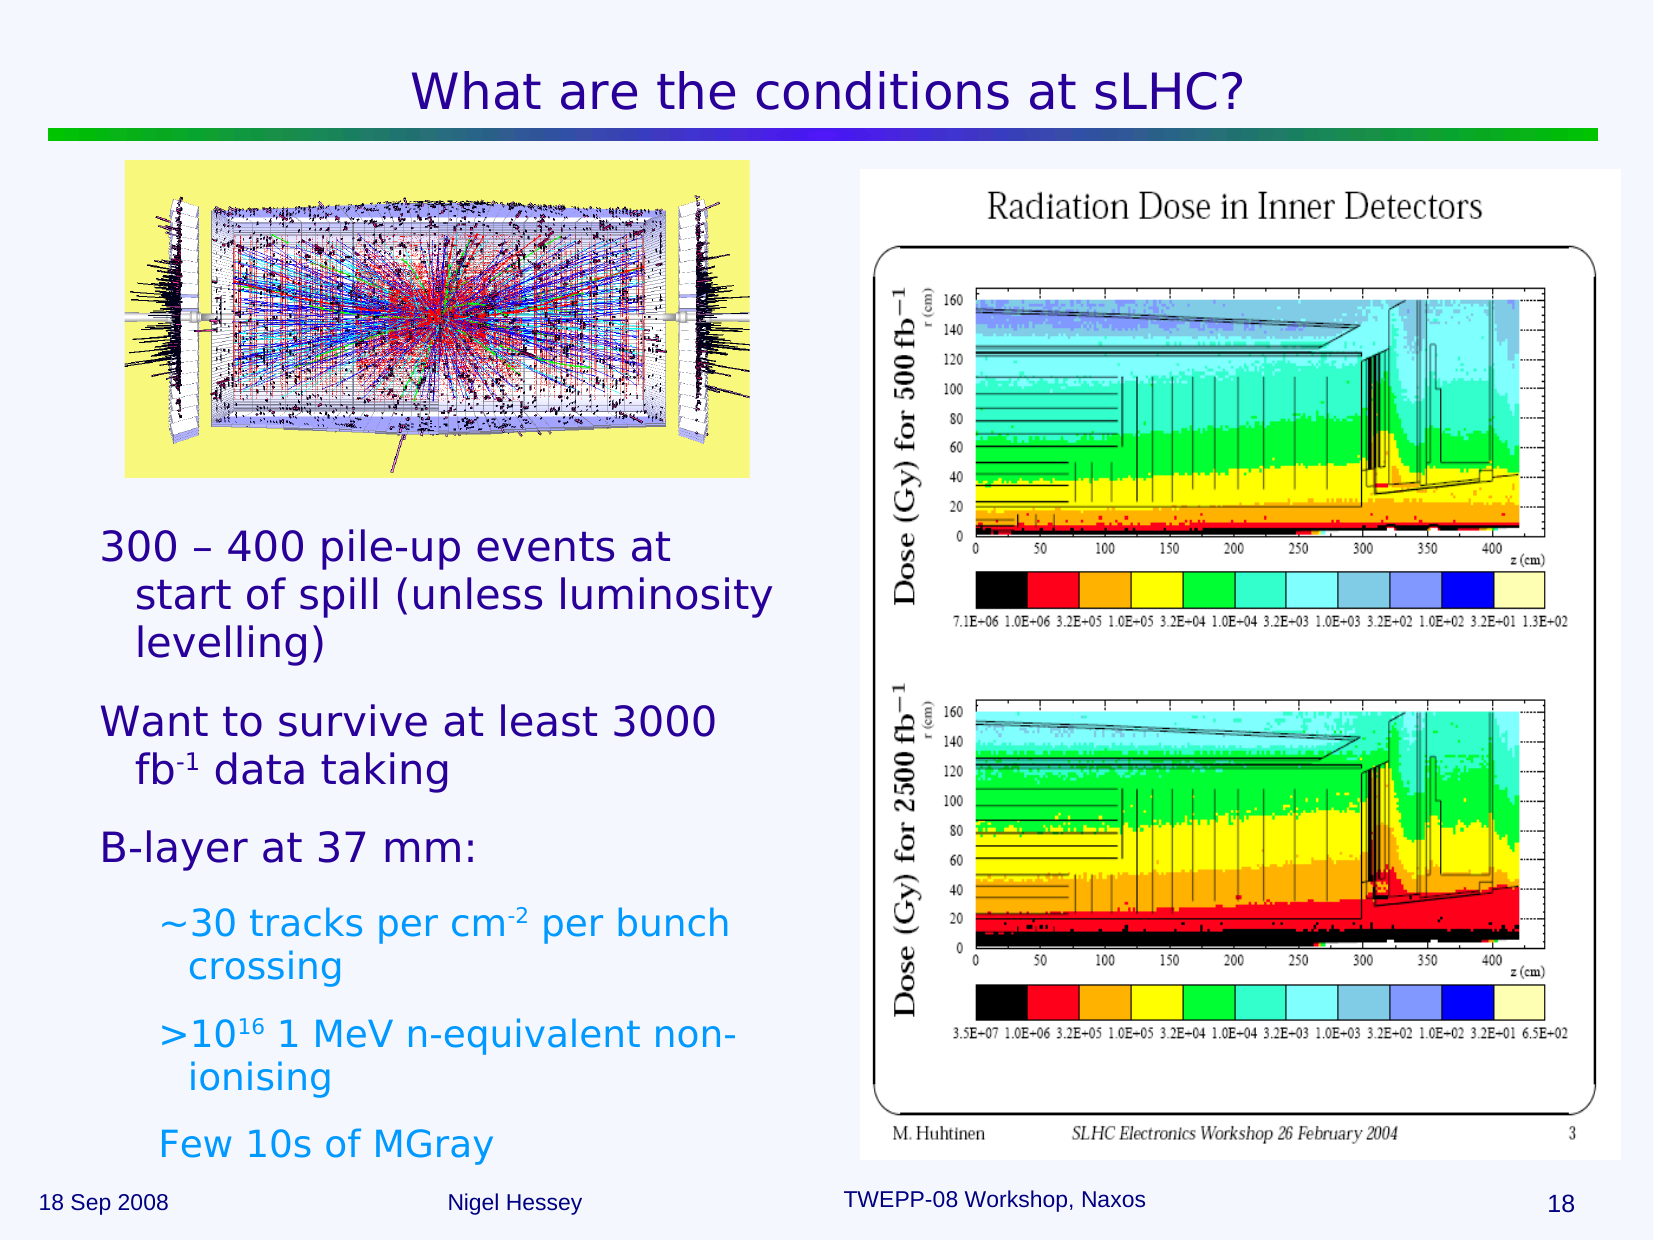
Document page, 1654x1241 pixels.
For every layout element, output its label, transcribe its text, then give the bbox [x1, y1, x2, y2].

picture [48, 128, 95, 141]
picture [124, 160, 750, 478]
picture [1563, 128, 1598, 141]
title What are the conditions at sLHC? [95, 37, 1563, 146]
list 300 – 400 pile-up events at start of spill (unless luminosity levelling) Want to survive at least 3000 fb-1 data taking B-layer at 37 mm: ~30 tracks per cm-2 per bunch crossing >1016 1 MeV n-equivalent non-ionising Few 10s of MGray [81, 522, 780, 1170]
picture [860, 169, 1621, 1160]
